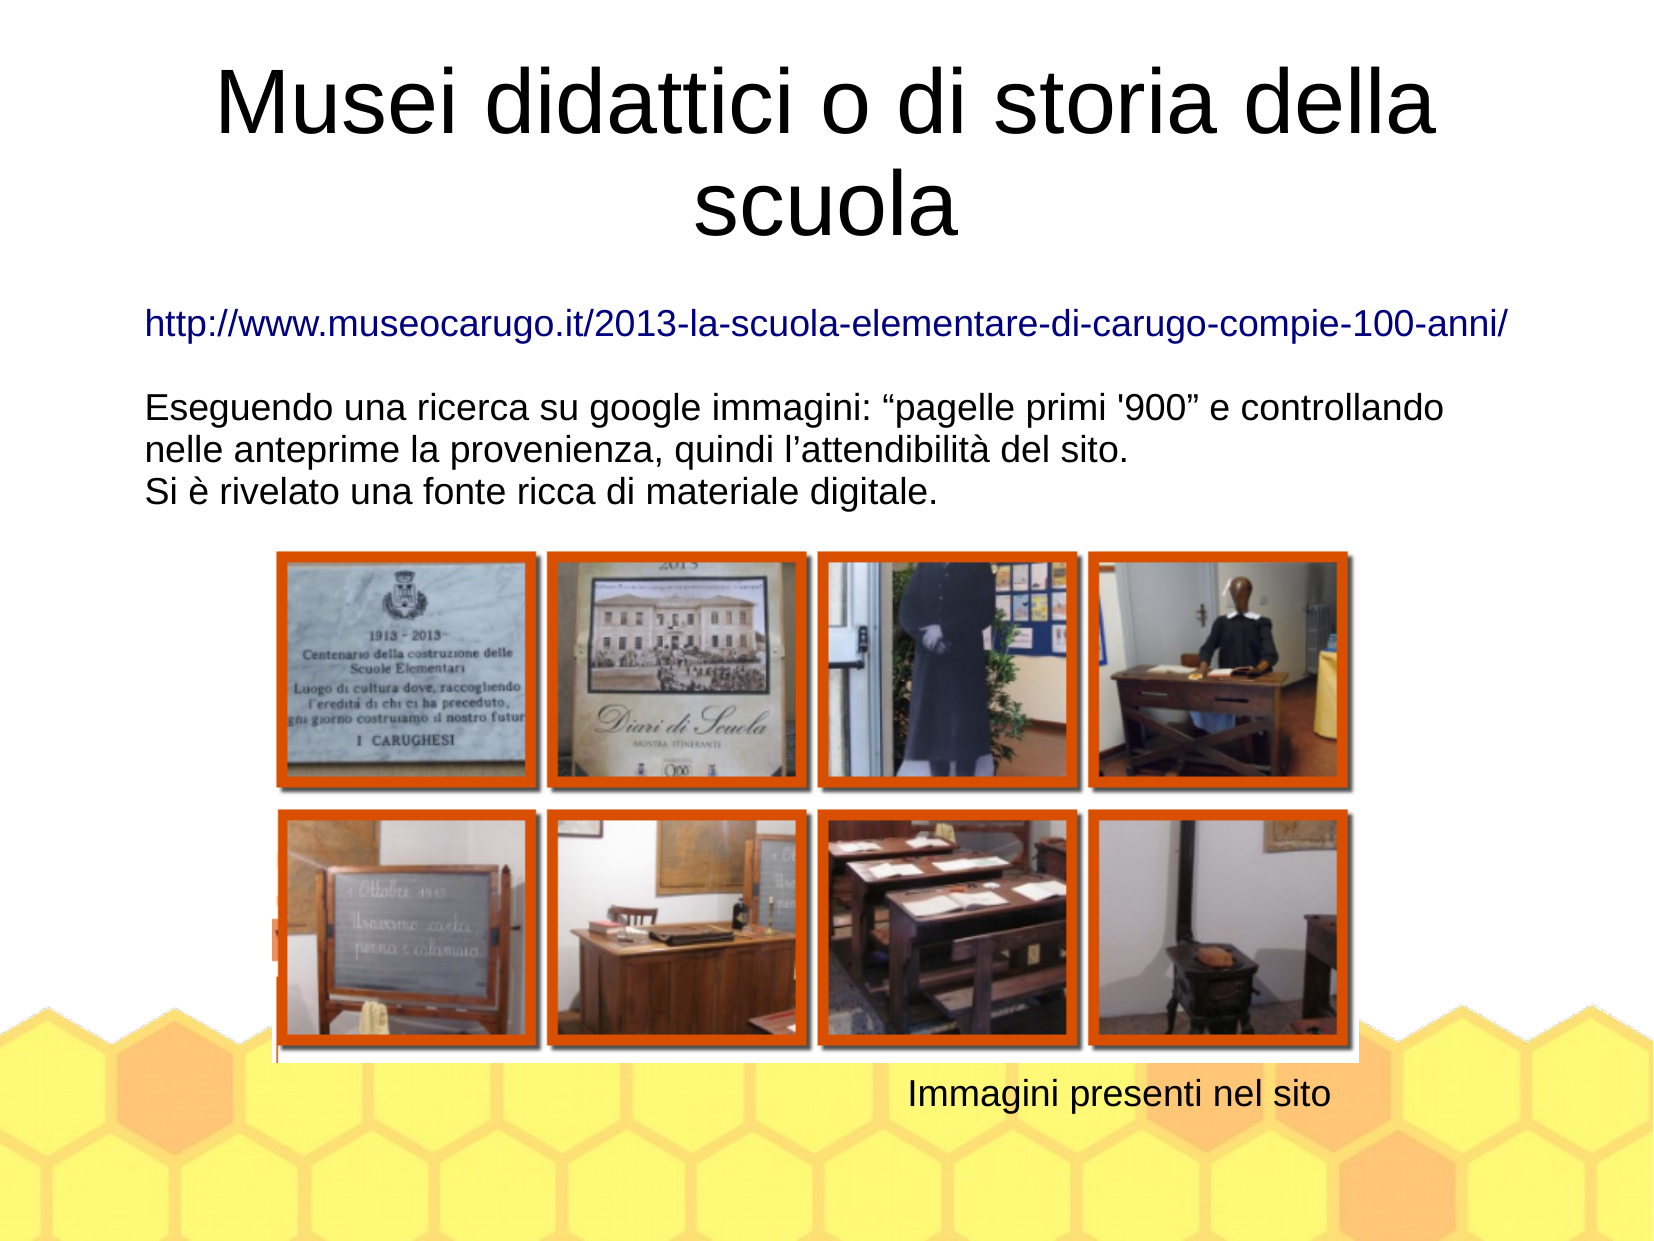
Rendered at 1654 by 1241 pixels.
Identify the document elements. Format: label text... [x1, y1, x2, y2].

title Musei didattici o di storia della scuola [82, 49, 1571, 257]
text_box http://www.museocarugo.it/2013-la-scuola-elementare-di-carugo-compie-100-anni/ Eseguendo una ricerca su google immagini: “pagelle primi '900” e controllando nelle anteprime la provenienza, quindi l’attendibilità del sito. Si è rivelato una fonte ricca di materiale digitale. [129, 295, 1524, 532]
picture [0, 547, 1654, 1241]
text_box Immagini presenti nel sito [892, 1065, 1347, 1123]
